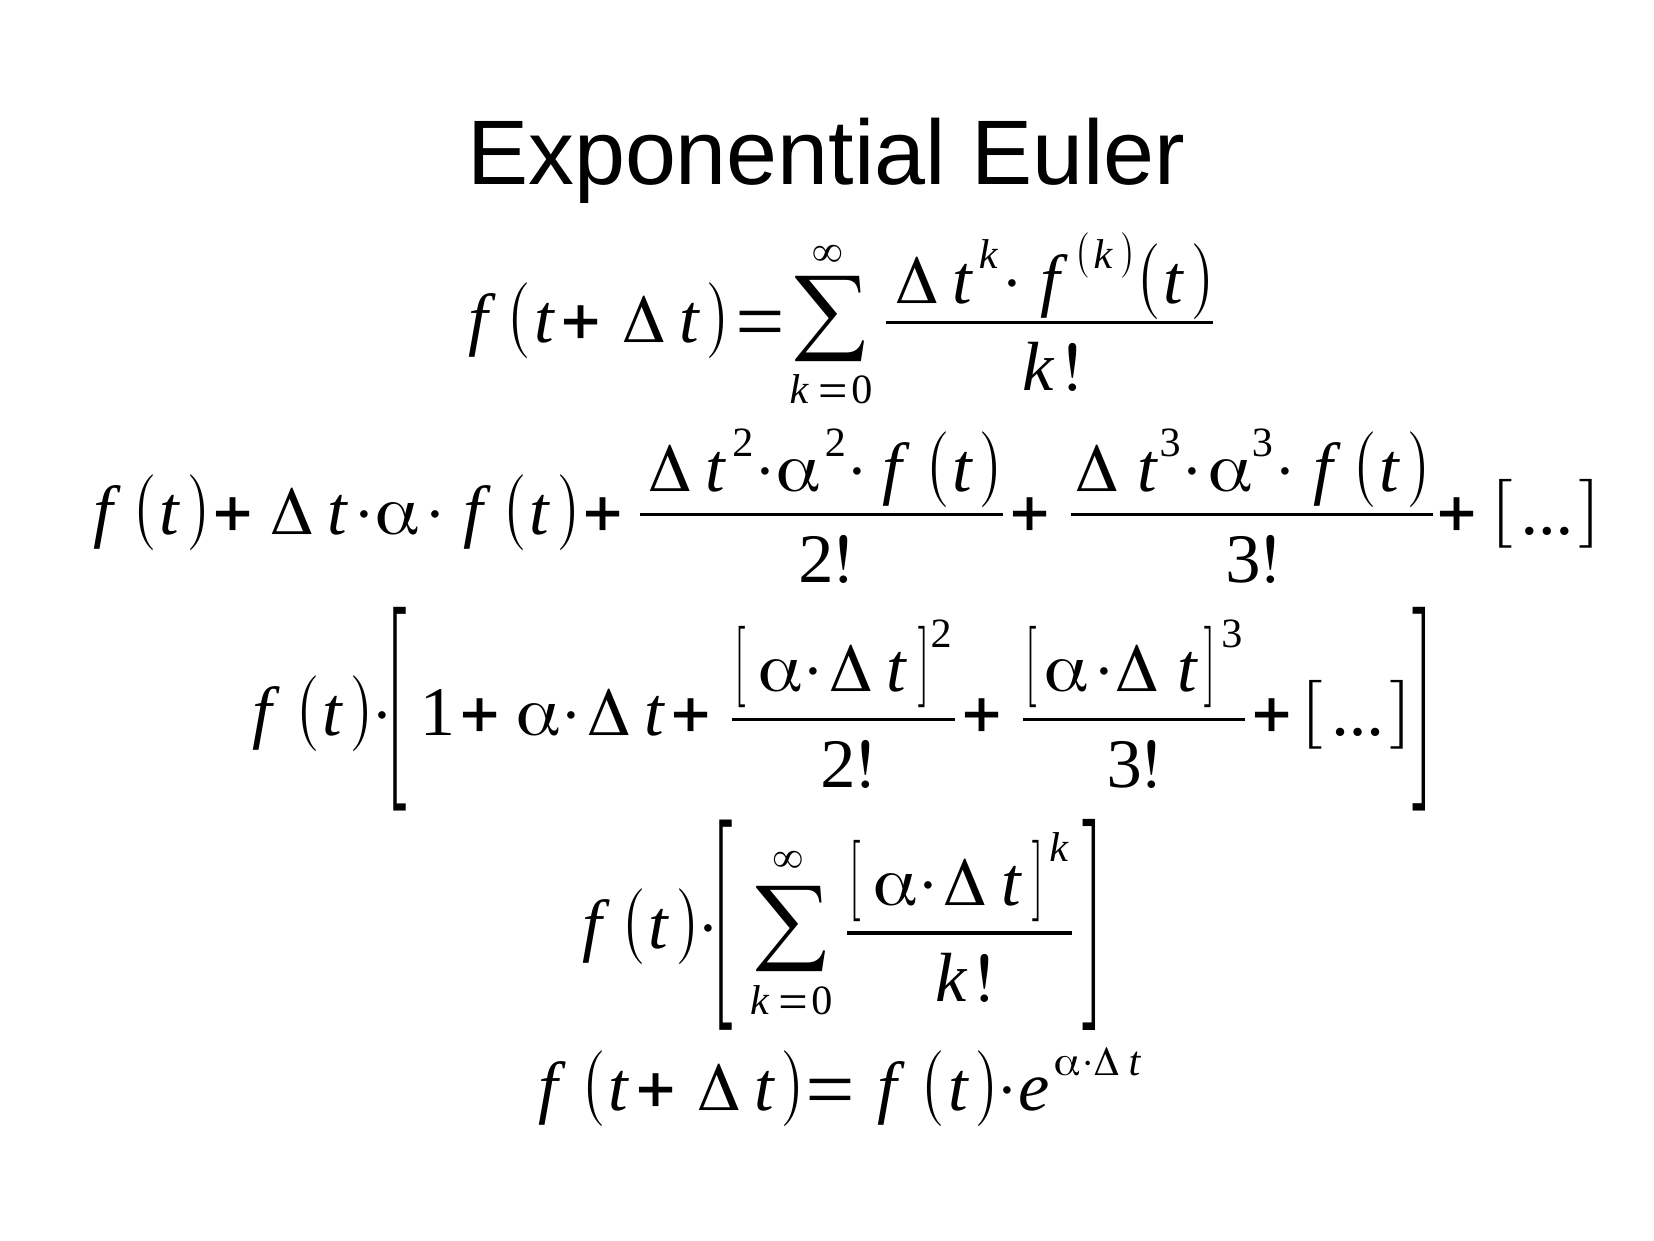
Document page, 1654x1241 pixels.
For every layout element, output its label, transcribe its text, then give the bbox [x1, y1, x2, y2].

list [82, 290, 1571, 1109]
chart [58, 225, 1613, 1126]
title Exponential Euler [82, 49, 1571, 225]
